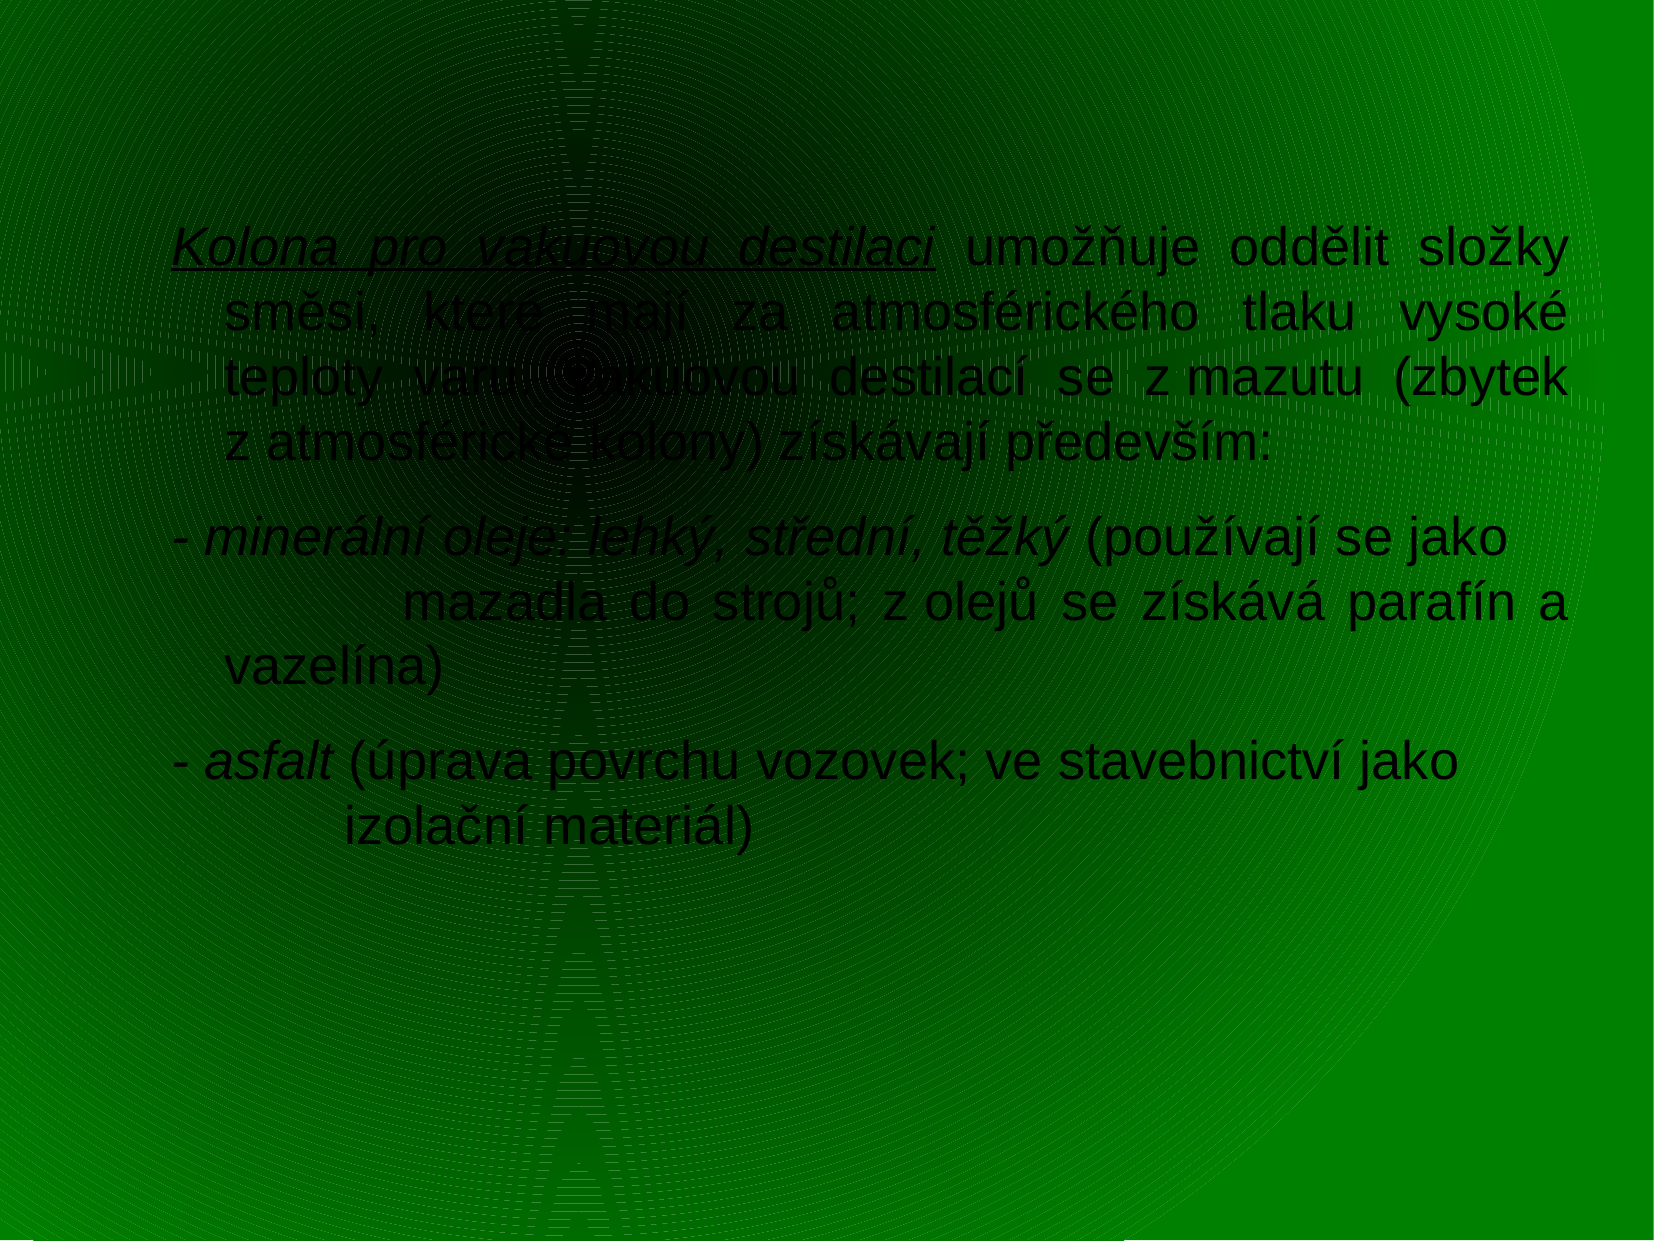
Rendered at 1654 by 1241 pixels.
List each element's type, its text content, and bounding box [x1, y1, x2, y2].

list Kolona pro vakuovou destilaci umožňuje oddělit složky směsi, které mají za atmosférického tlaku vysoké teploty varu. Vakuovou destilací se z mazutu (zbytek z atmosférické kolony) získávají především: - minerální oleje: lehký, střední, těžký (používají se jako mazadla do strojů; z olejů se získává parafín a vazelína) - asfalt (úprava povrchu vozovek; ve stavebnictví jako izolační materiál) [82, 210, 1571, 1030]
